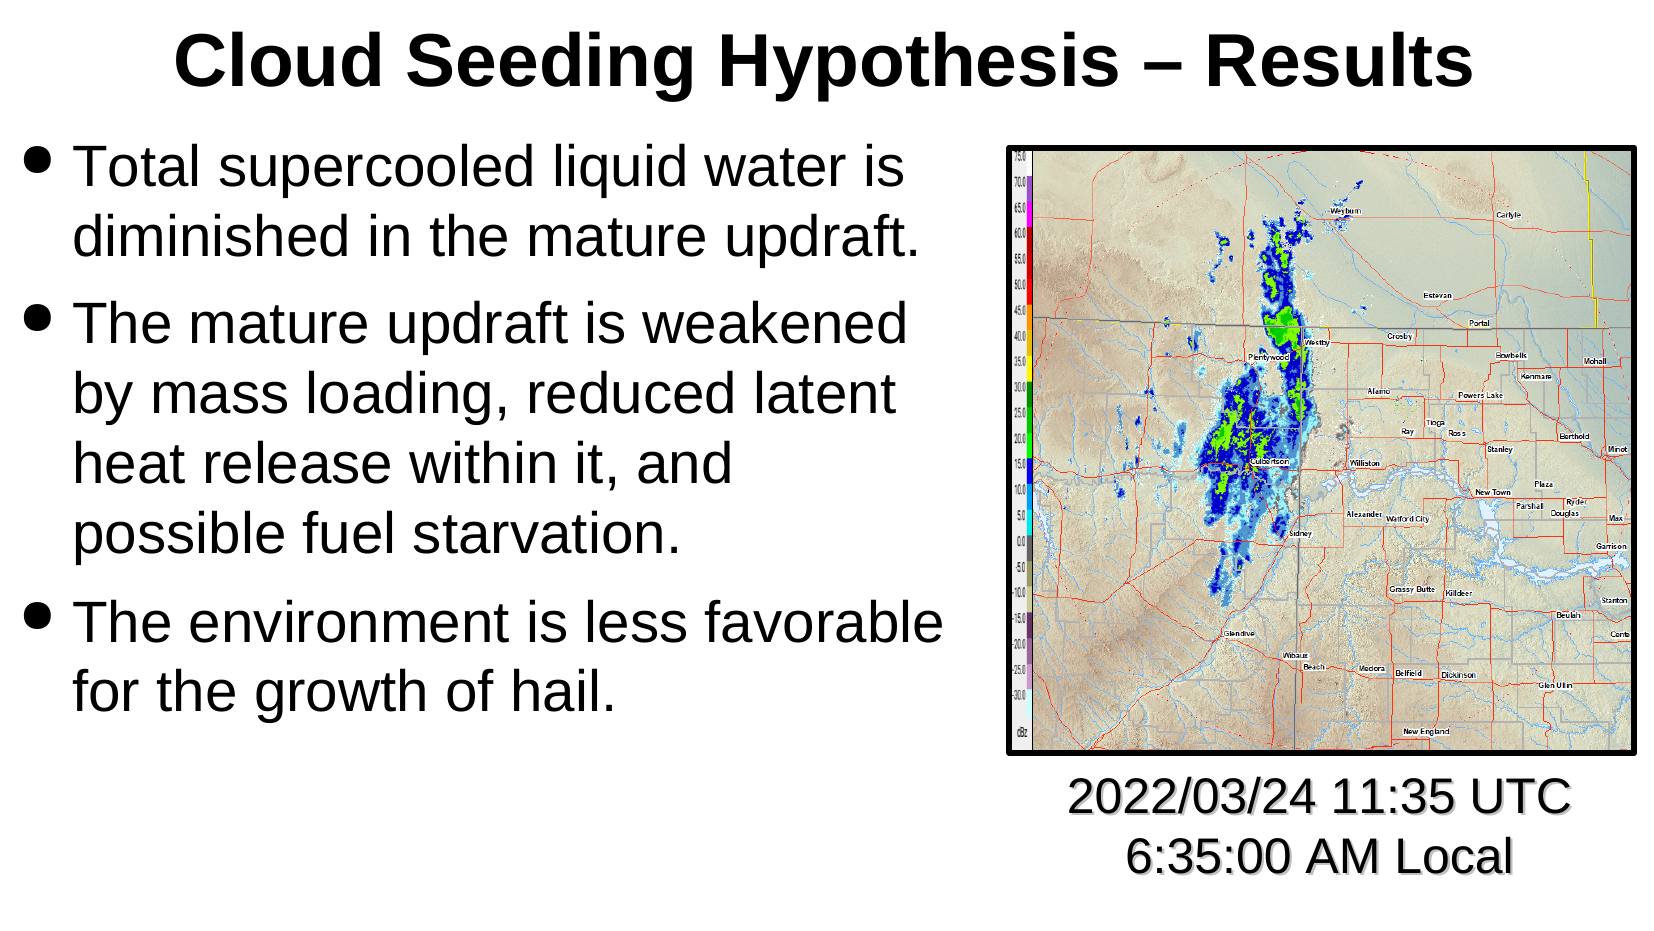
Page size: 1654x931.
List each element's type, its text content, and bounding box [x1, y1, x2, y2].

title Cloud Seeding Hypothesis – Results [0, 5, 1654, 107]
picture [1012, 150, 1632, 751]
text_box Total supercooled liquid water is diminished in the mature updraft. The mature updraft is weakened by mass loading, reduced latent heat release within it, and possible fuel starvation. The environment is less favorable for the growth of hail. [4, 120, 976, 732]
text_box 2022/03/24 11:35 UTC 6:35:00 AM Local [1000, 762, 1639, 901]
